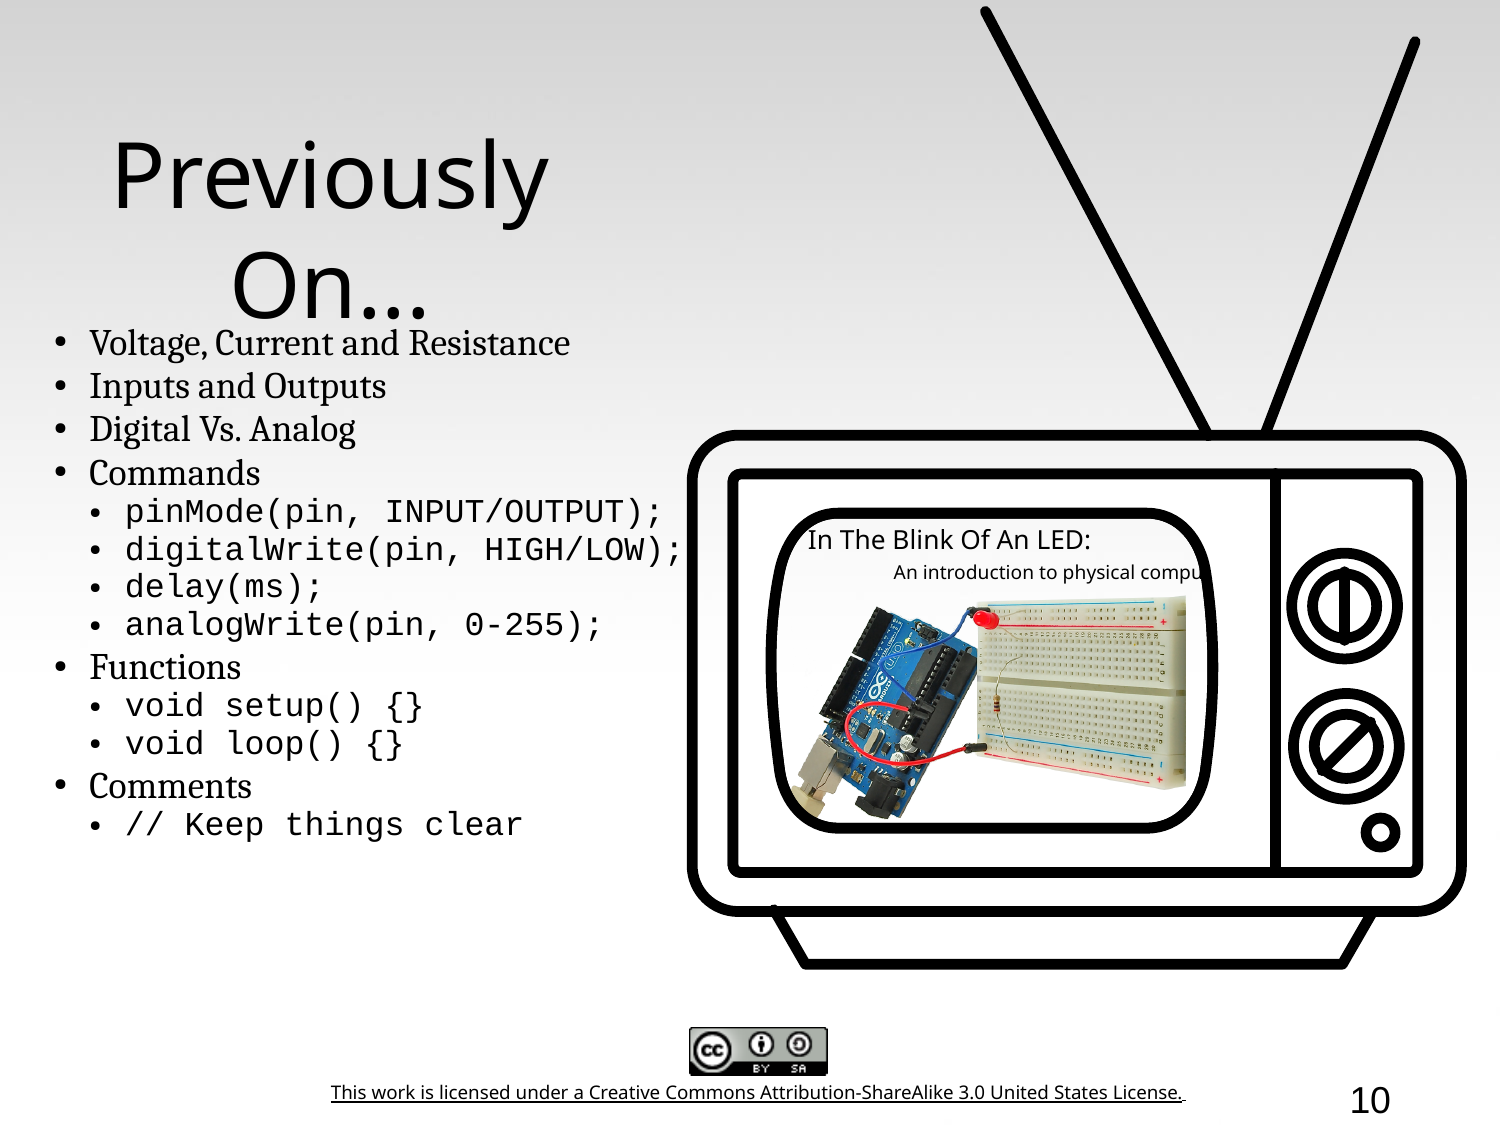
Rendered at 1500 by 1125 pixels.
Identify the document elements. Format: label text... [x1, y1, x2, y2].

text_box Voltage, Current and Resistance Inputs and Outputs Digital Vs. Analog Commands pinMode(pin, INPUT/OUTPUT); digitalWrite(pin, HIGH/LOW); delay(ms); analogWrite(pin, 0-255); Functions void setup() {} void loop() {} Comments // Keep things clear [39, 314, 781, 977]
title Previously On... [23, 132, 637, 321]
picture [0, 0, 1500, 1125]
